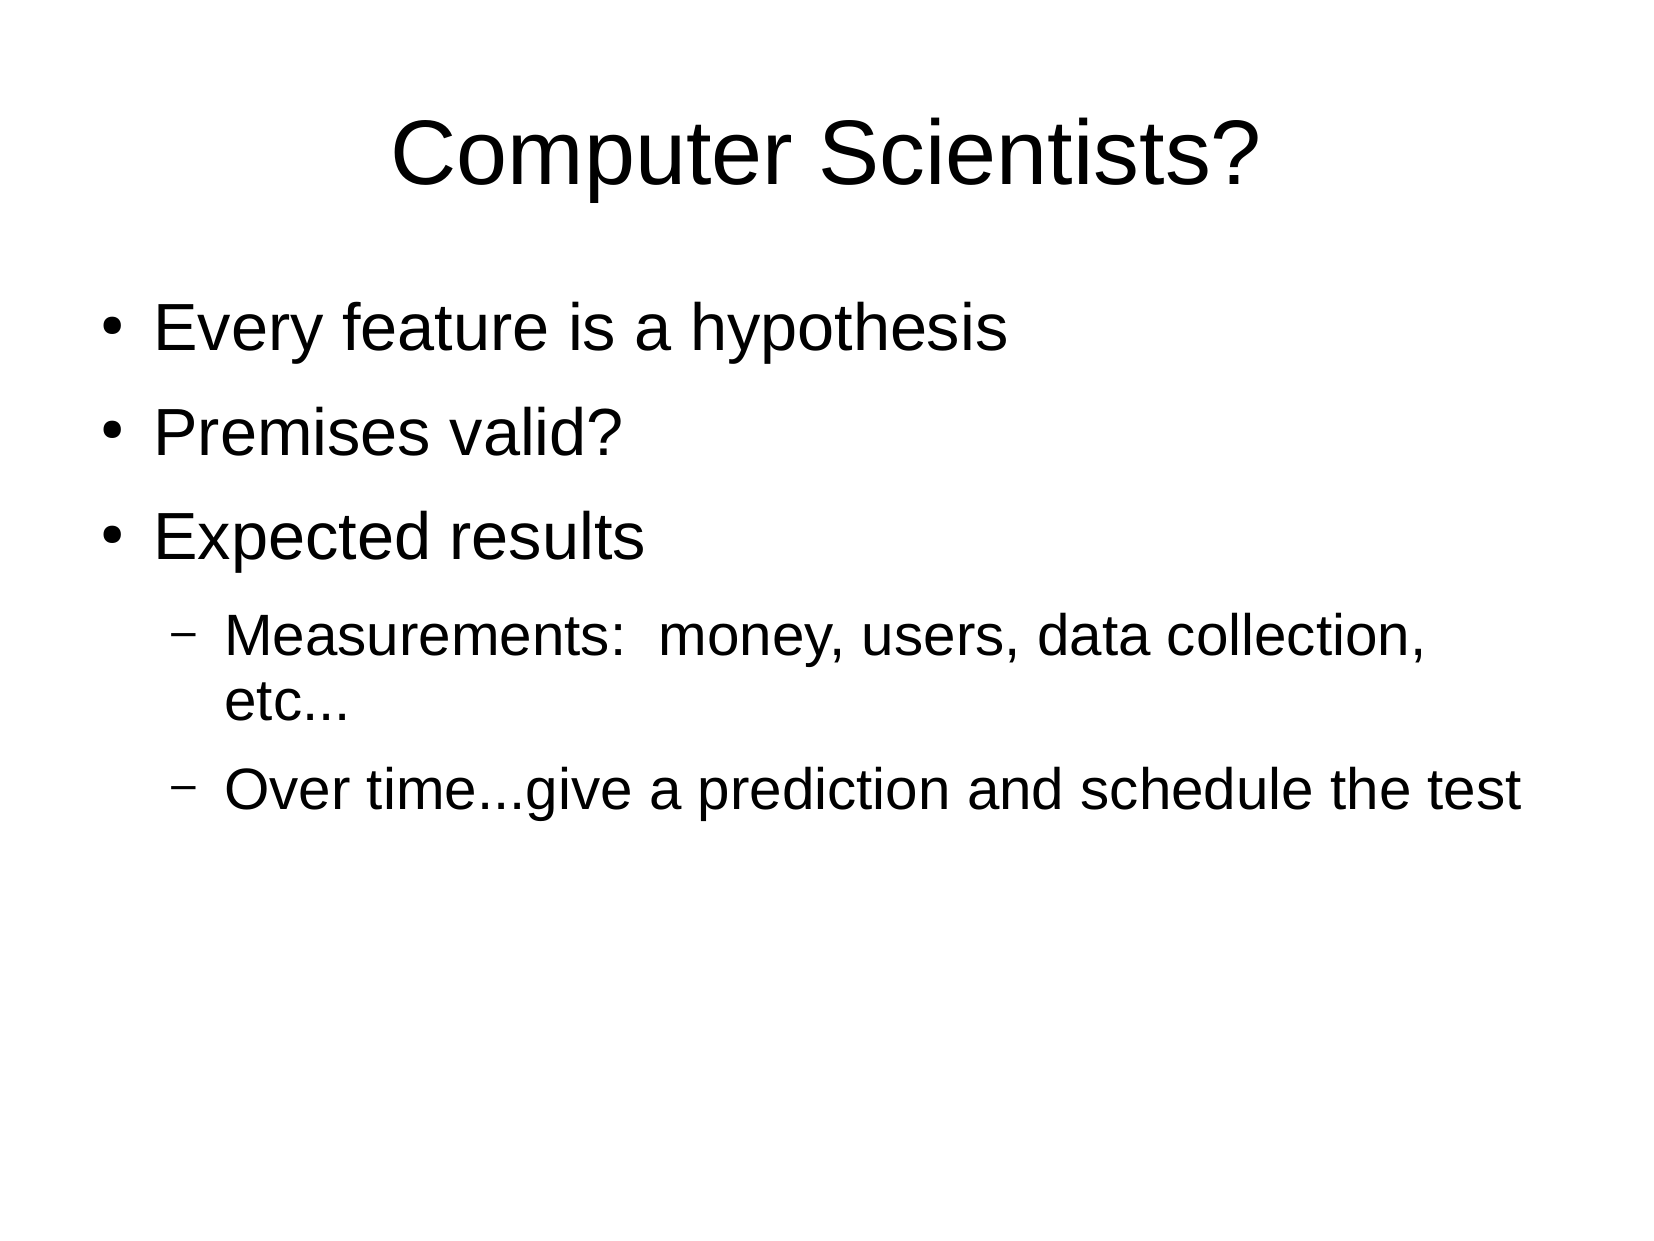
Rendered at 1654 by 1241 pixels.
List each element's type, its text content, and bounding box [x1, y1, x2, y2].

list Every feature is a hypothesis Premises valid? Expected results Measurements: money, users, data collection, etc... Over time...give a prediction and schedule the test [82, 290, 1571, 1010]
title Computer Scientists? [82, 49, 1571, 257]
